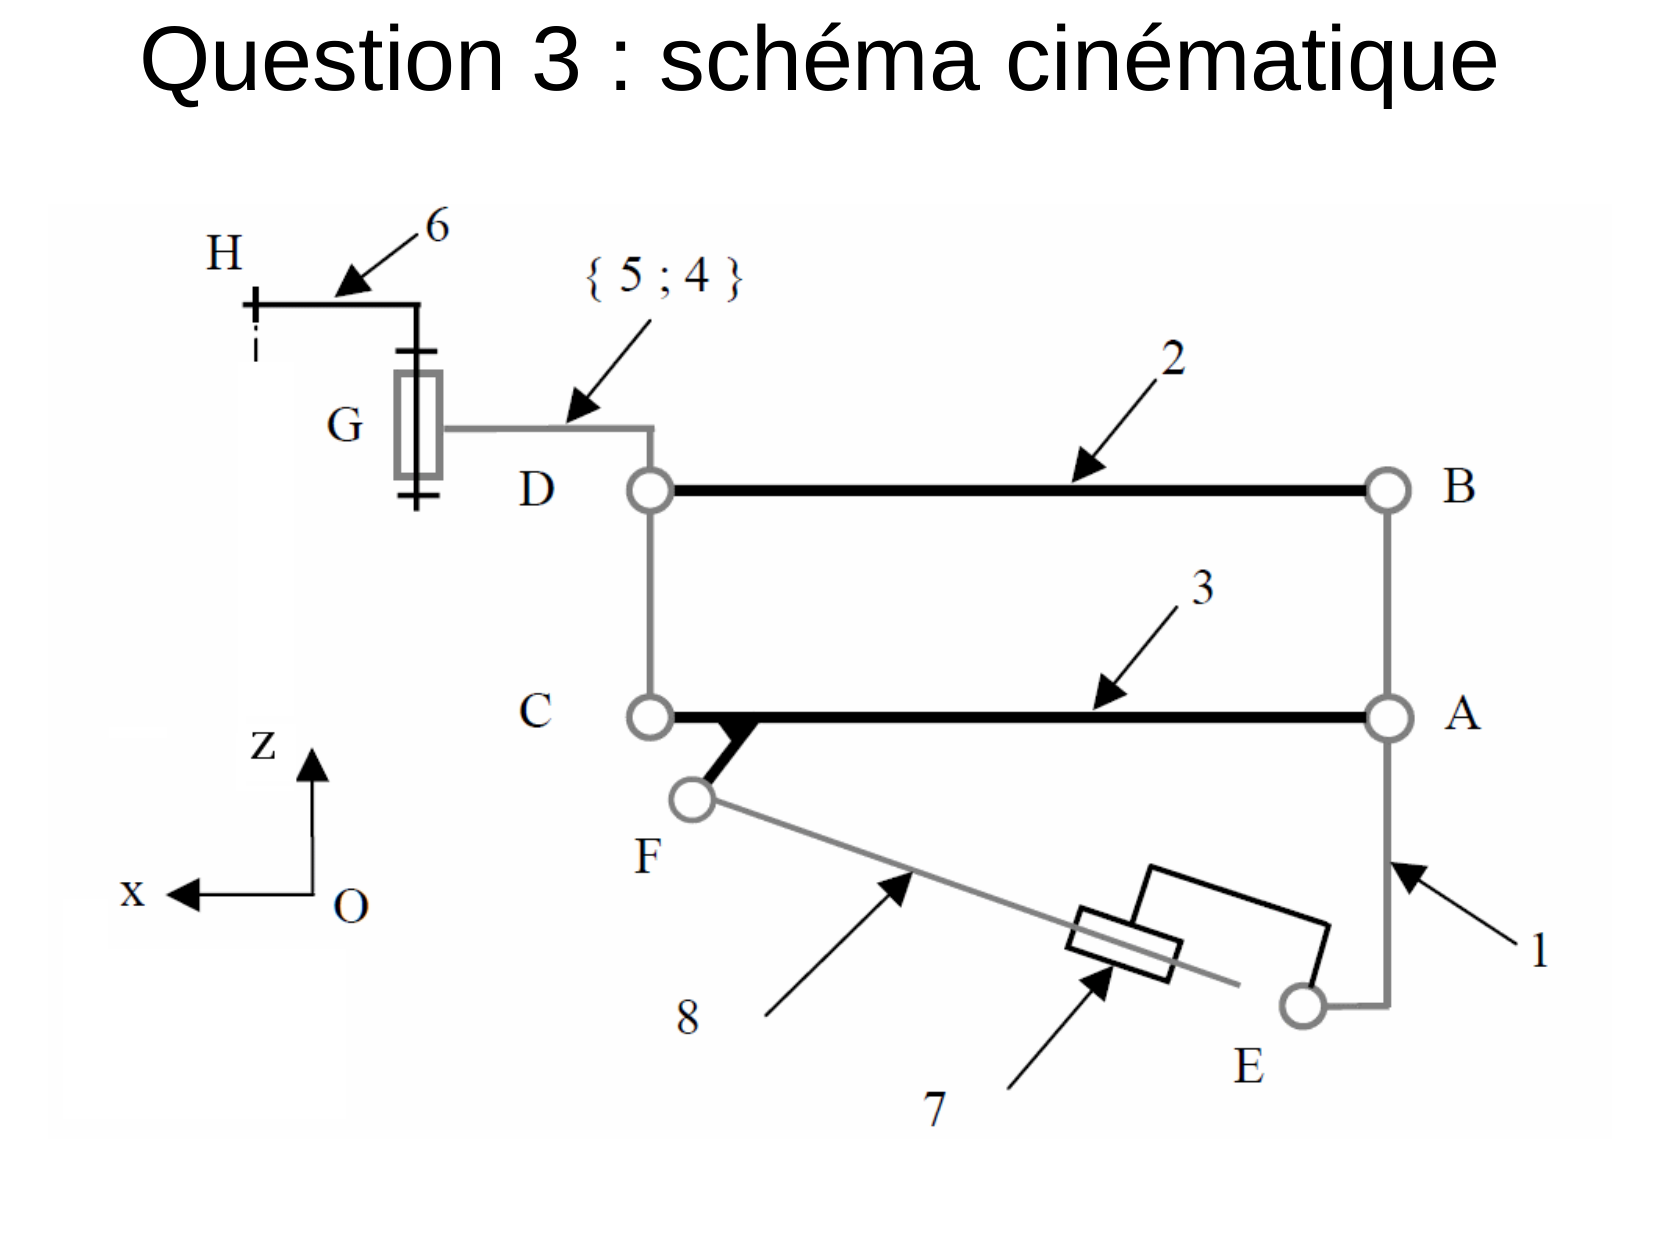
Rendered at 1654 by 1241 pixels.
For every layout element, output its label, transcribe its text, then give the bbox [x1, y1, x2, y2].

picture [48, 204, 1612, 1139]
title Question 3 : schéma cinématique [76, 0, 1566, 119]
